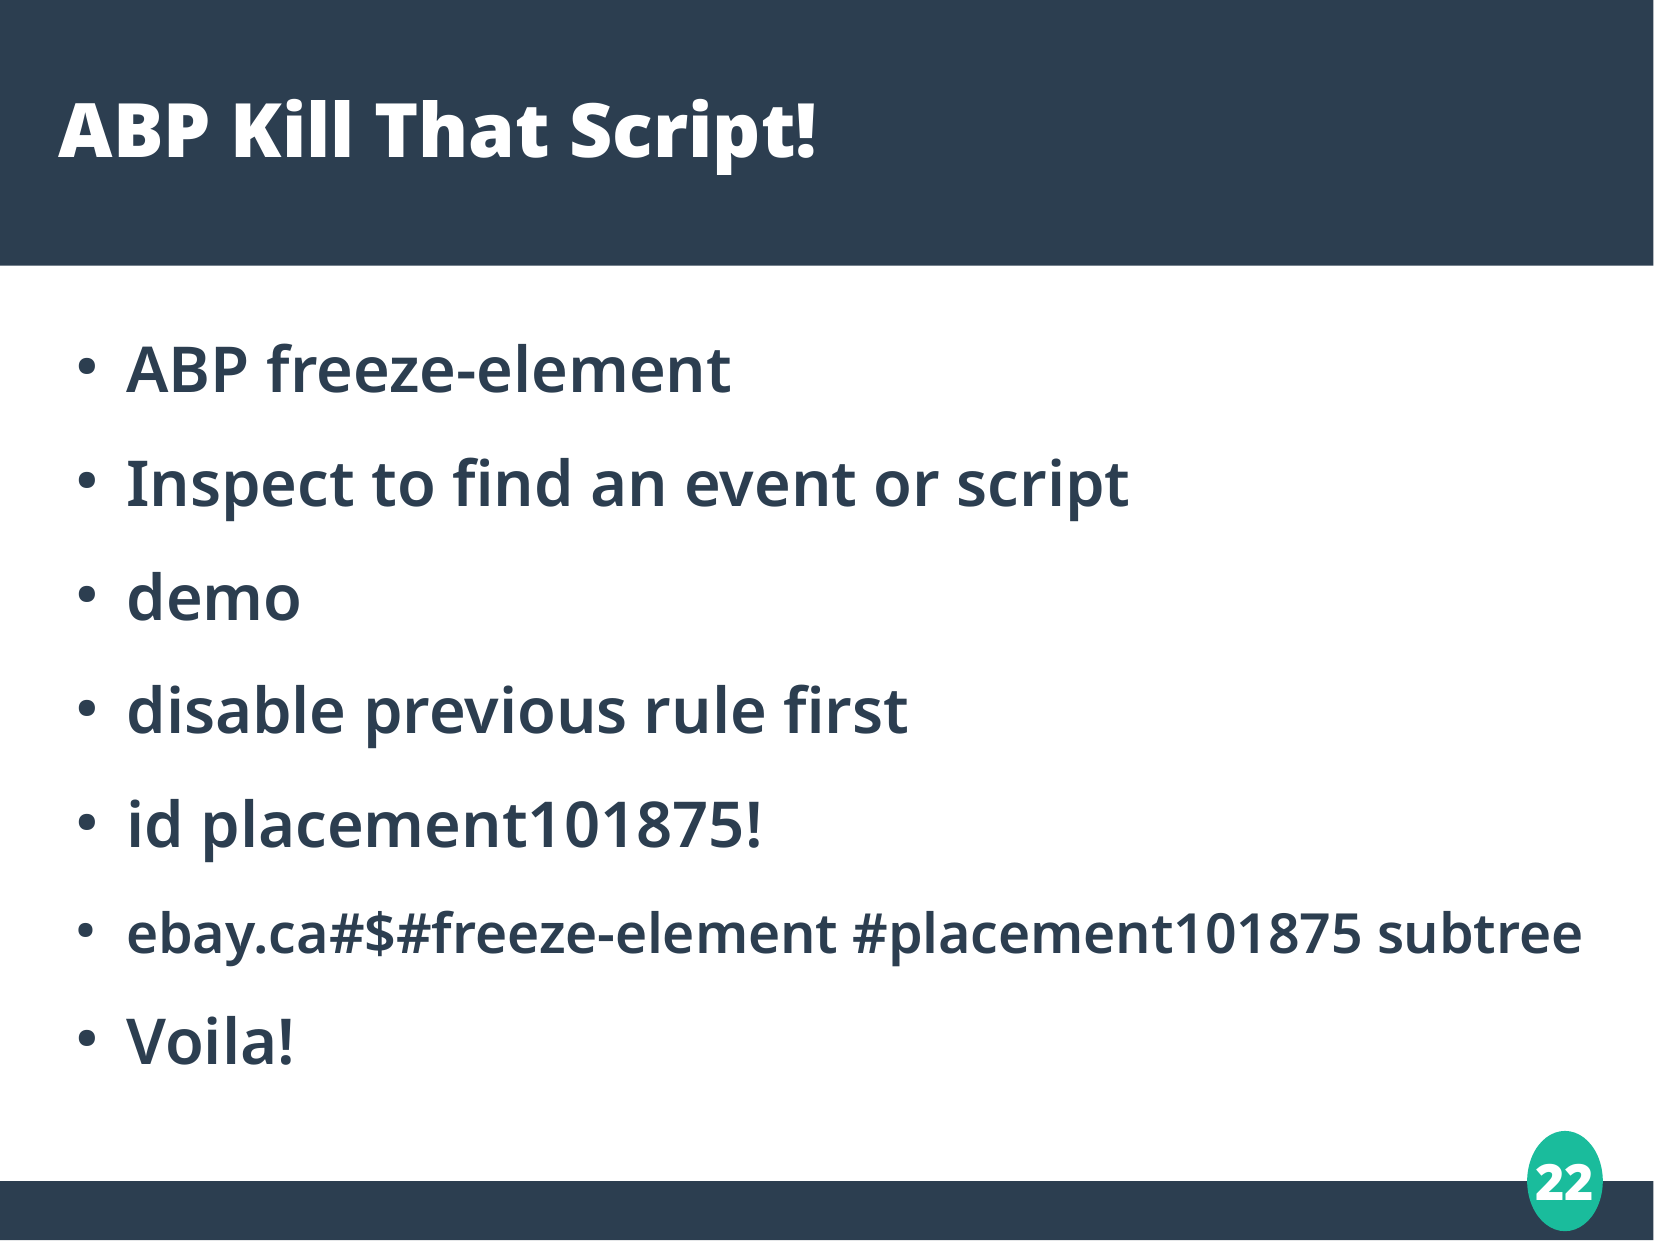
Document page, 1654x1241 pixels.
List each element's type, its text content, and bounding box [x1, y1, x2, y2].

title ABP Kill That Script! [59, 49, 1595, 207]
list ABP freeze-element Inspect to find an event or script demo disable previous rule first id placement101875! ebay.ca#$#freeze-element #placement101875 subtree Voila! [59, 324, 1595, 1152]
